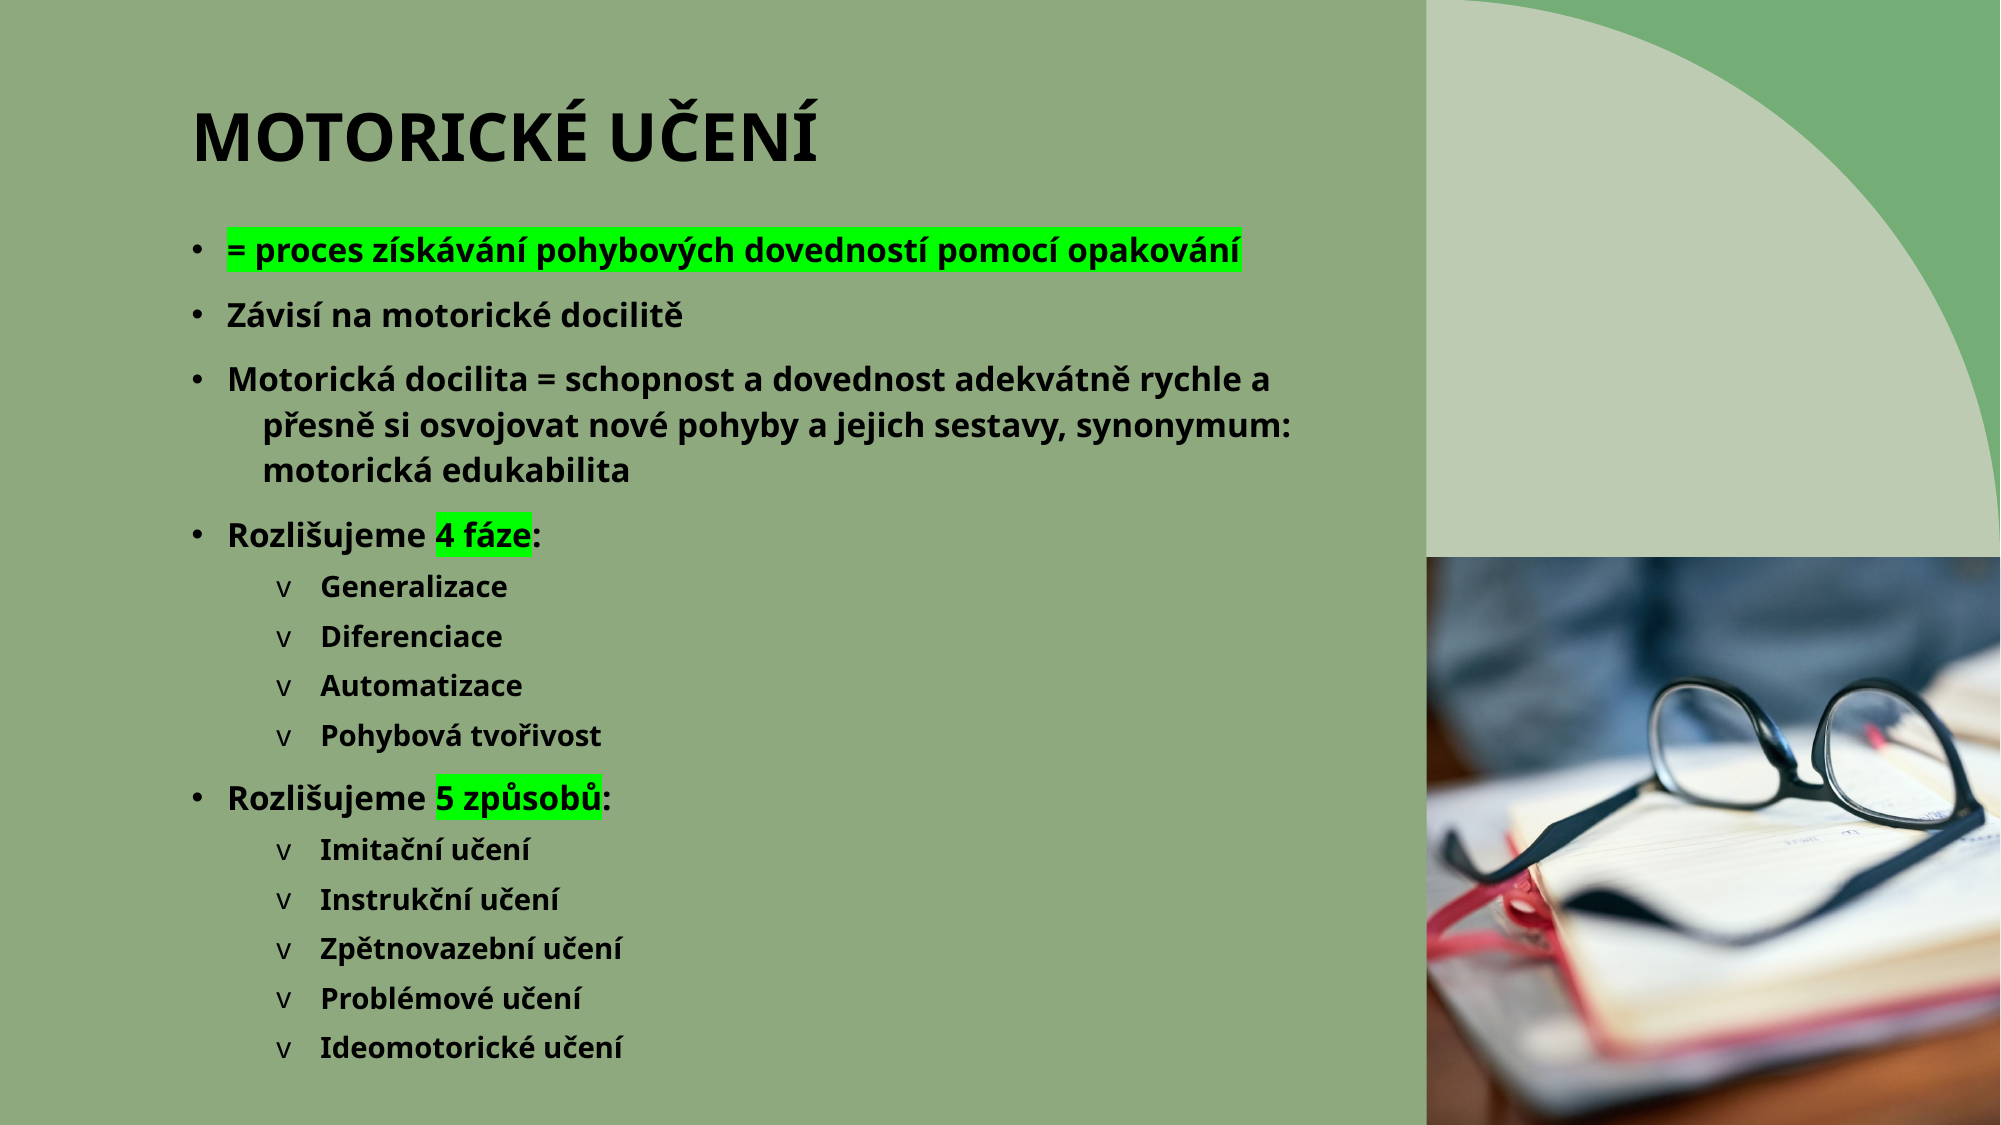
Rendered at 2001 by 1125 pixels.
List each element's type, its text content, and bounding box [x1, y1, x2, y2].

list = proces získávání pohybových dovedností pomocí opakování Závisí na motorické docilitě Motorická docilita = schopnost a dovednost adekvátně rychle a přesně si osvojovat nové pohyby a jejich sestavy, synonymum: motorická edukabilita Rozlišujeme 4 fáze: Generalizace Diferenciace Automatizace Pohybová tvořivost Rozlišujeme 5 způsobů: Imitační učení Instrukční učení Zpětnovazební učení Problémové učení Ideomotorické učení [176, 219, 1386, 1084]
text_box [0, 0, 2000, 1125]
title MOTORICKÉ UČENÍ [176, 29, 1227, 189]
picture [1426, 557, 2000, 1125]
